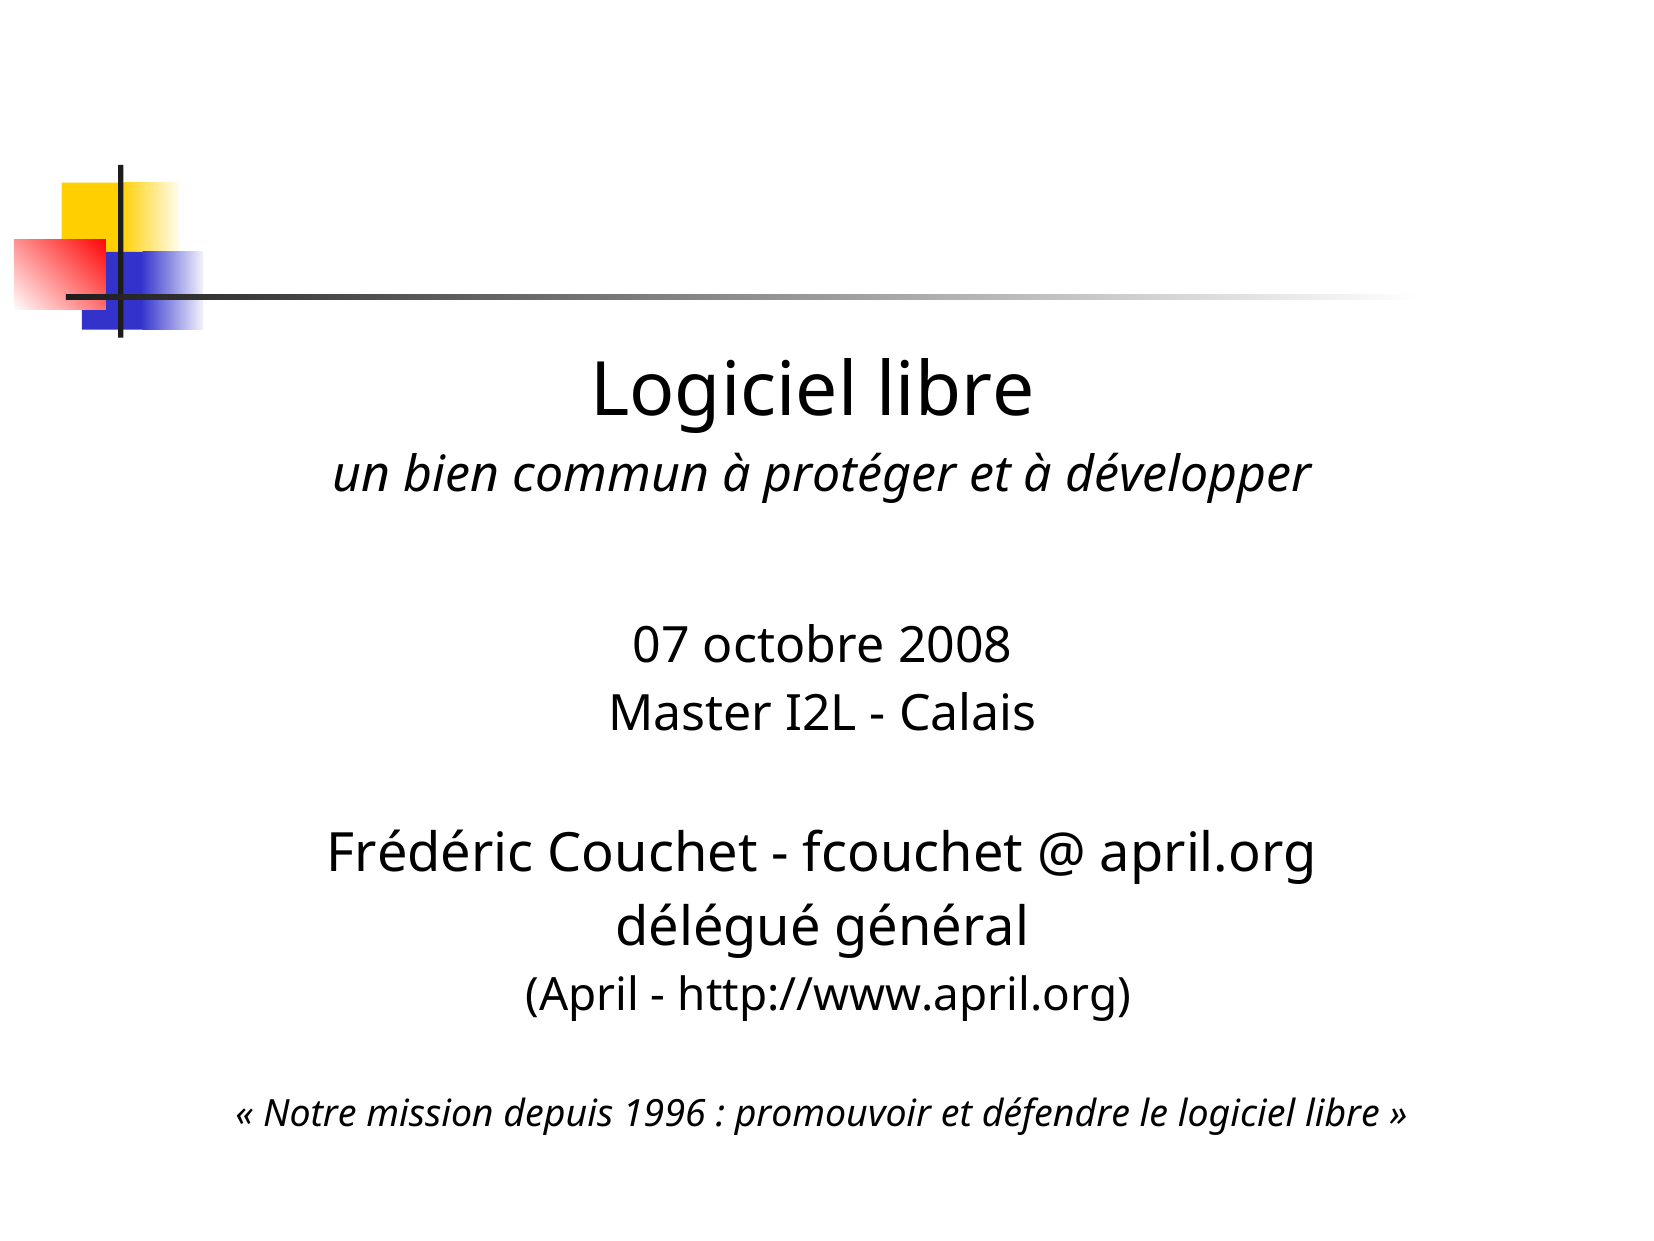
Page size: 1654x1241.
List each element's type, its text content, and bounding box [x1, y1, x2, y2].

subtitle Logiciel libre un bien commun à protéger et à développer 07 octobre 2008 Master I2L - Calais Frédéric Couchet - fcouchet @ april.org délégué général (April - http://www.april.org) « Notre mission depuis 1996 : promouvoir et défendre le logiciel libre » [78, 234, 1532, 1160]
